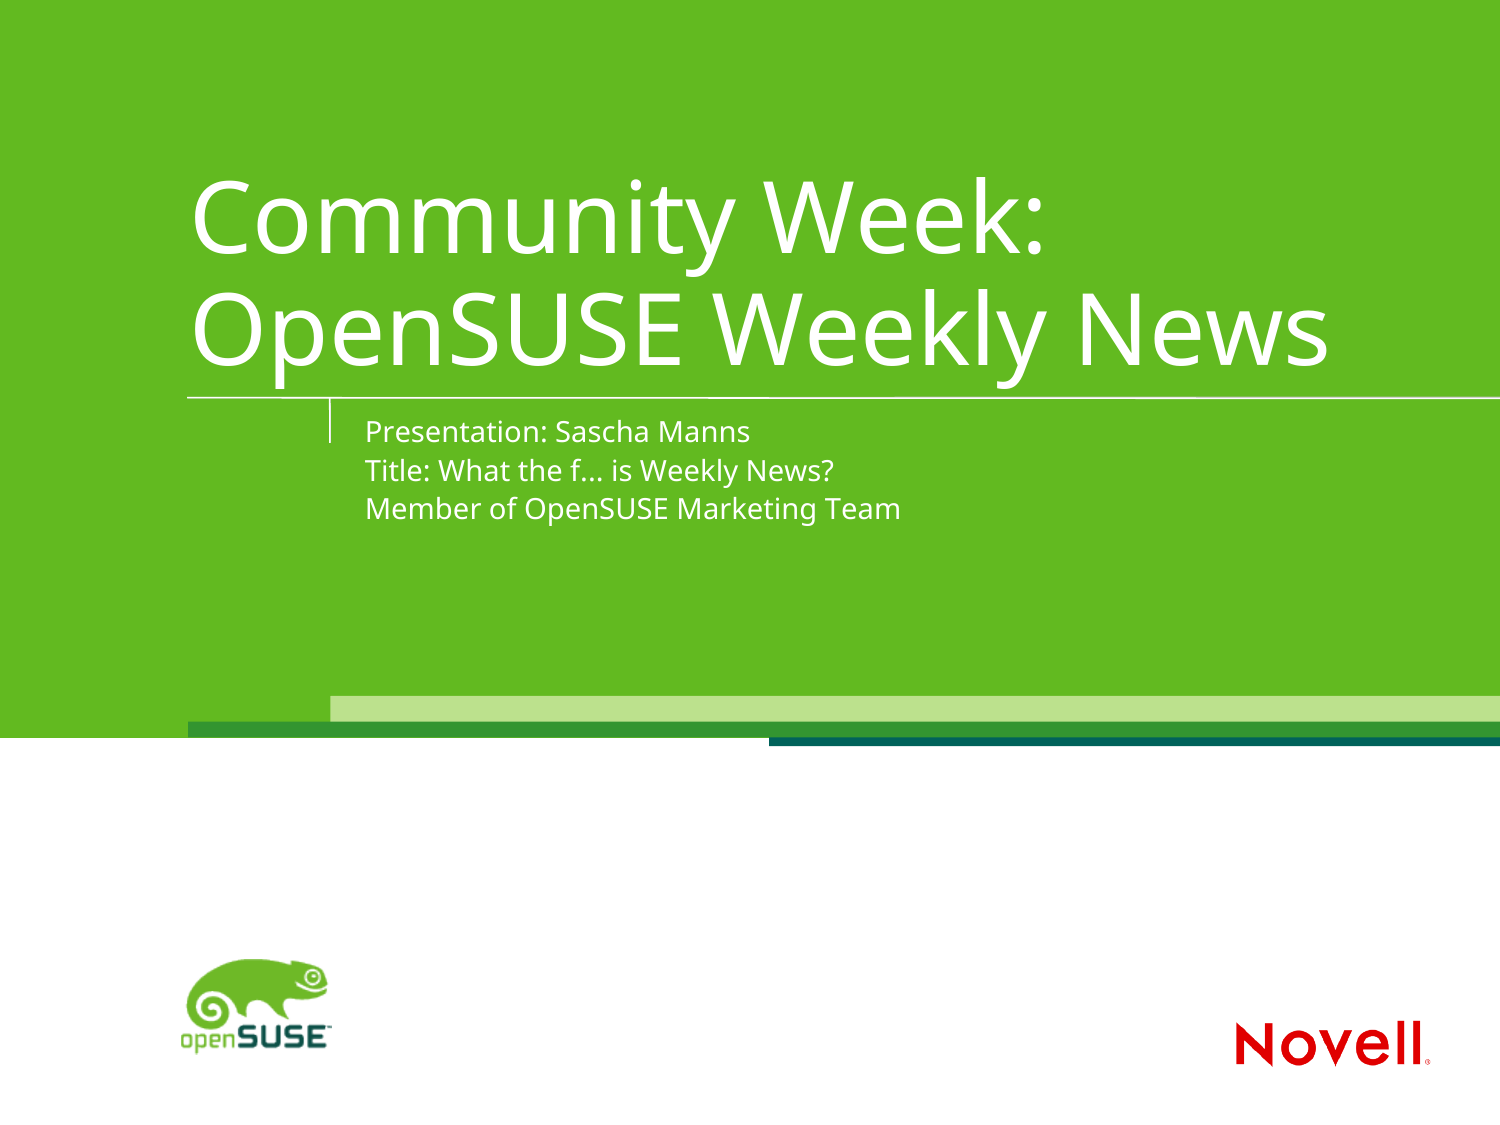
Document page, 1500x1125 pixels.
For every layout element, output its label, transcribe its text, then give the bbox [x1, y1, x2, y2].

picture [1227, 1013, 1438, 1074]
subtitle Presentation: Sascha Manns Title: What the f... is Weekly News? Member of OpenSUSE Marketing Team [350, 412, 1150, 522]
title Community Week: OpenSUSE Weekly News [174, 137, 1388, 388]
picture [181, 959, 332, 1055]
